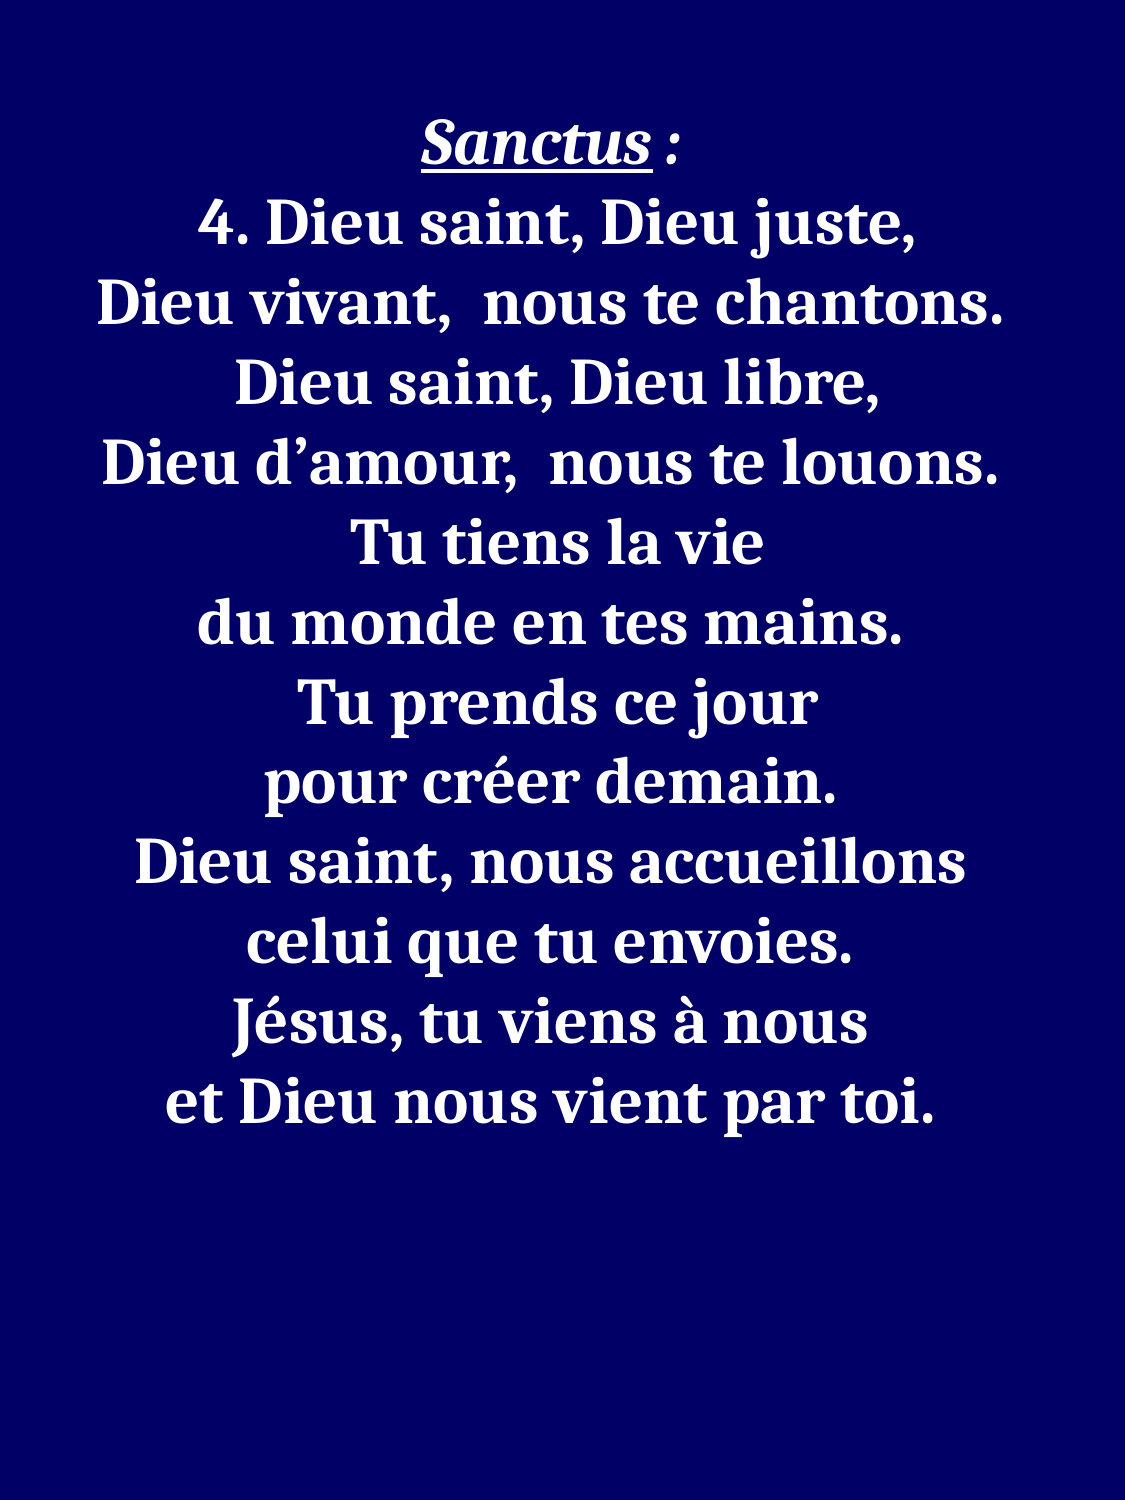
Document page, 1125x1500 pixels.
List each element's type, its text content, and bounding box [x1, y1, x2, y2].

text_box Sanctus : 4. Dieu saint, Dieu juste, Dieu vivant, nous te chantons. Dieu saint, Dieu libre, Dieu d’amour, nous te louons. Tu tiens la vie du monde en tes mains. Tu prends ce jour pour créer demain. Dieu saint, nous accueillons celui que tu envoies. Jésus, tu viens à nous et Dieu nous vient par toi. [0, 0, 1125, 1255]
